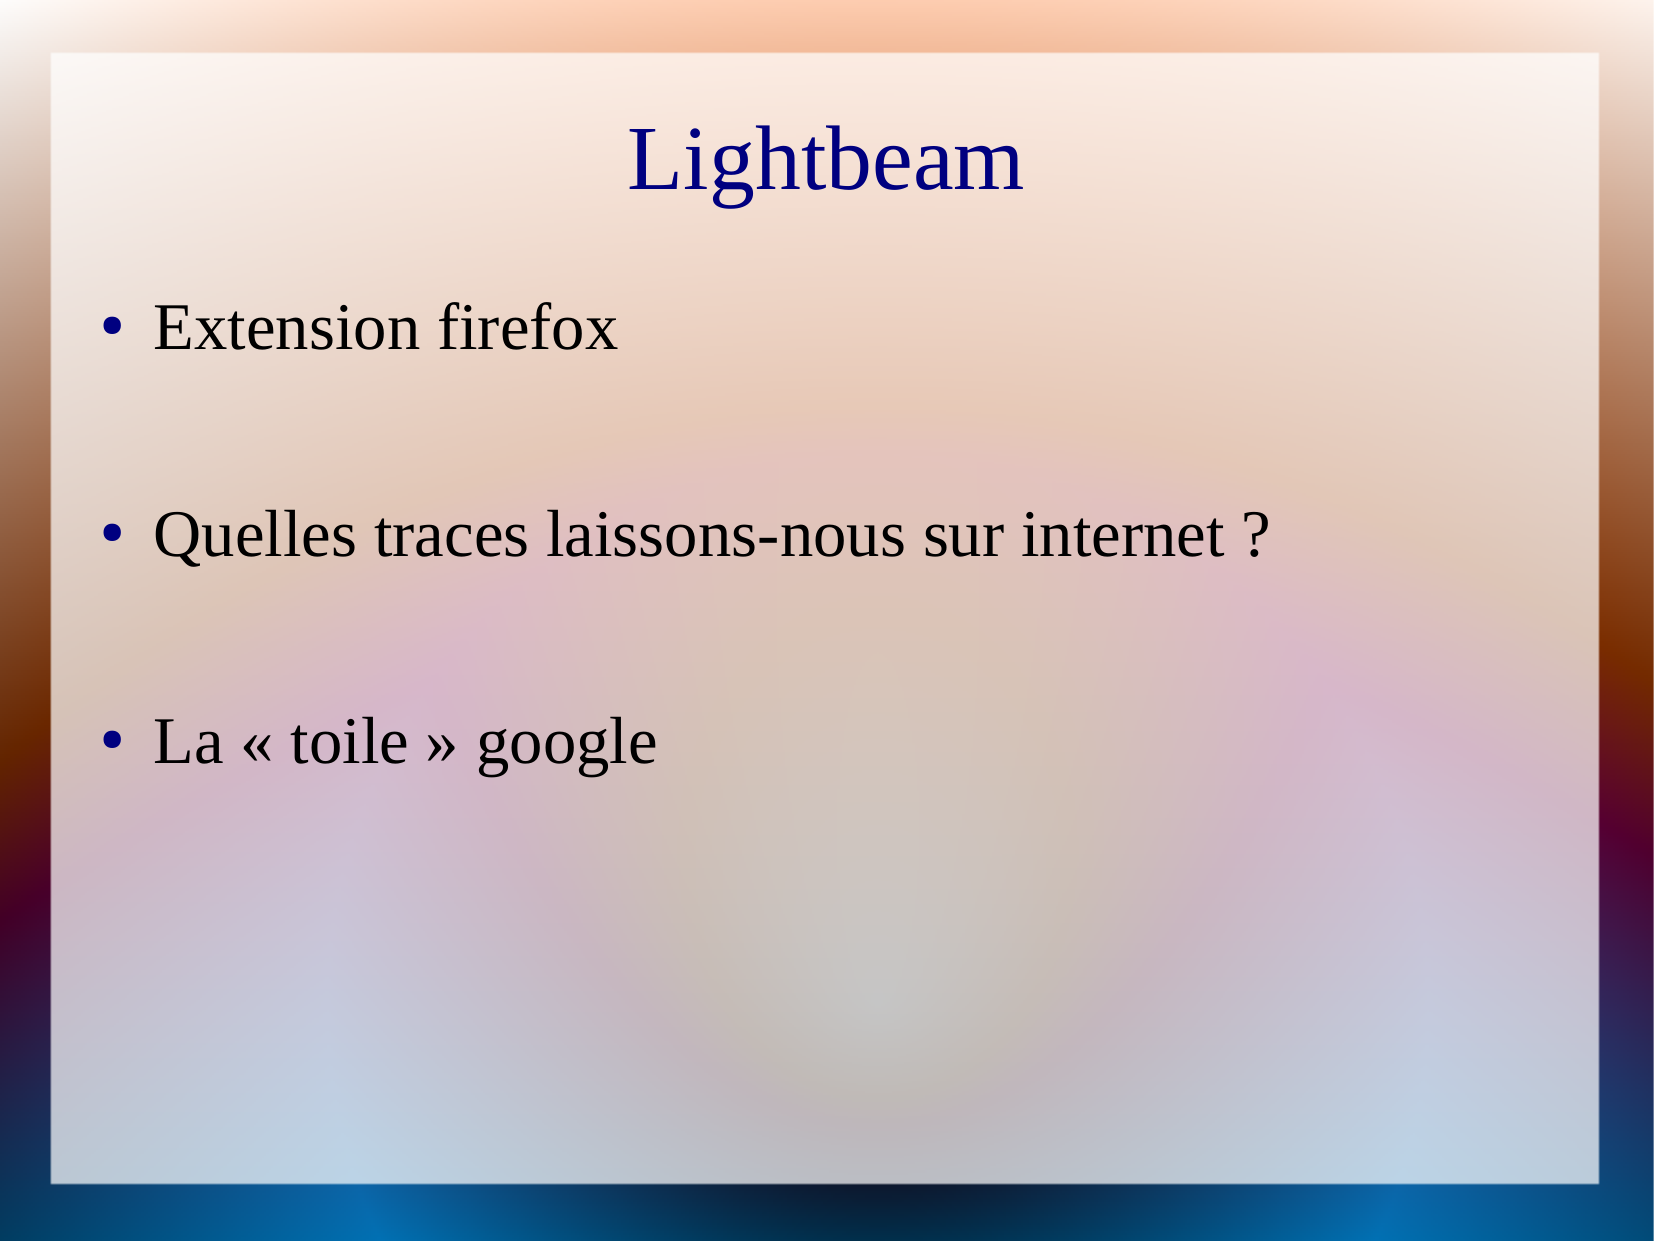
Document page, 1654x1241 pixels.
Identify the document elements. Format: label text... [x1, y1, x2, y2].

picture [0, 0, 1654, 1241]
title Lightbeam [82, 55, 1571, 263]
list Extension firefox Quelles traces laissons-nous sur internet ? La « toile » google [82, 290, 1571, 1034]
